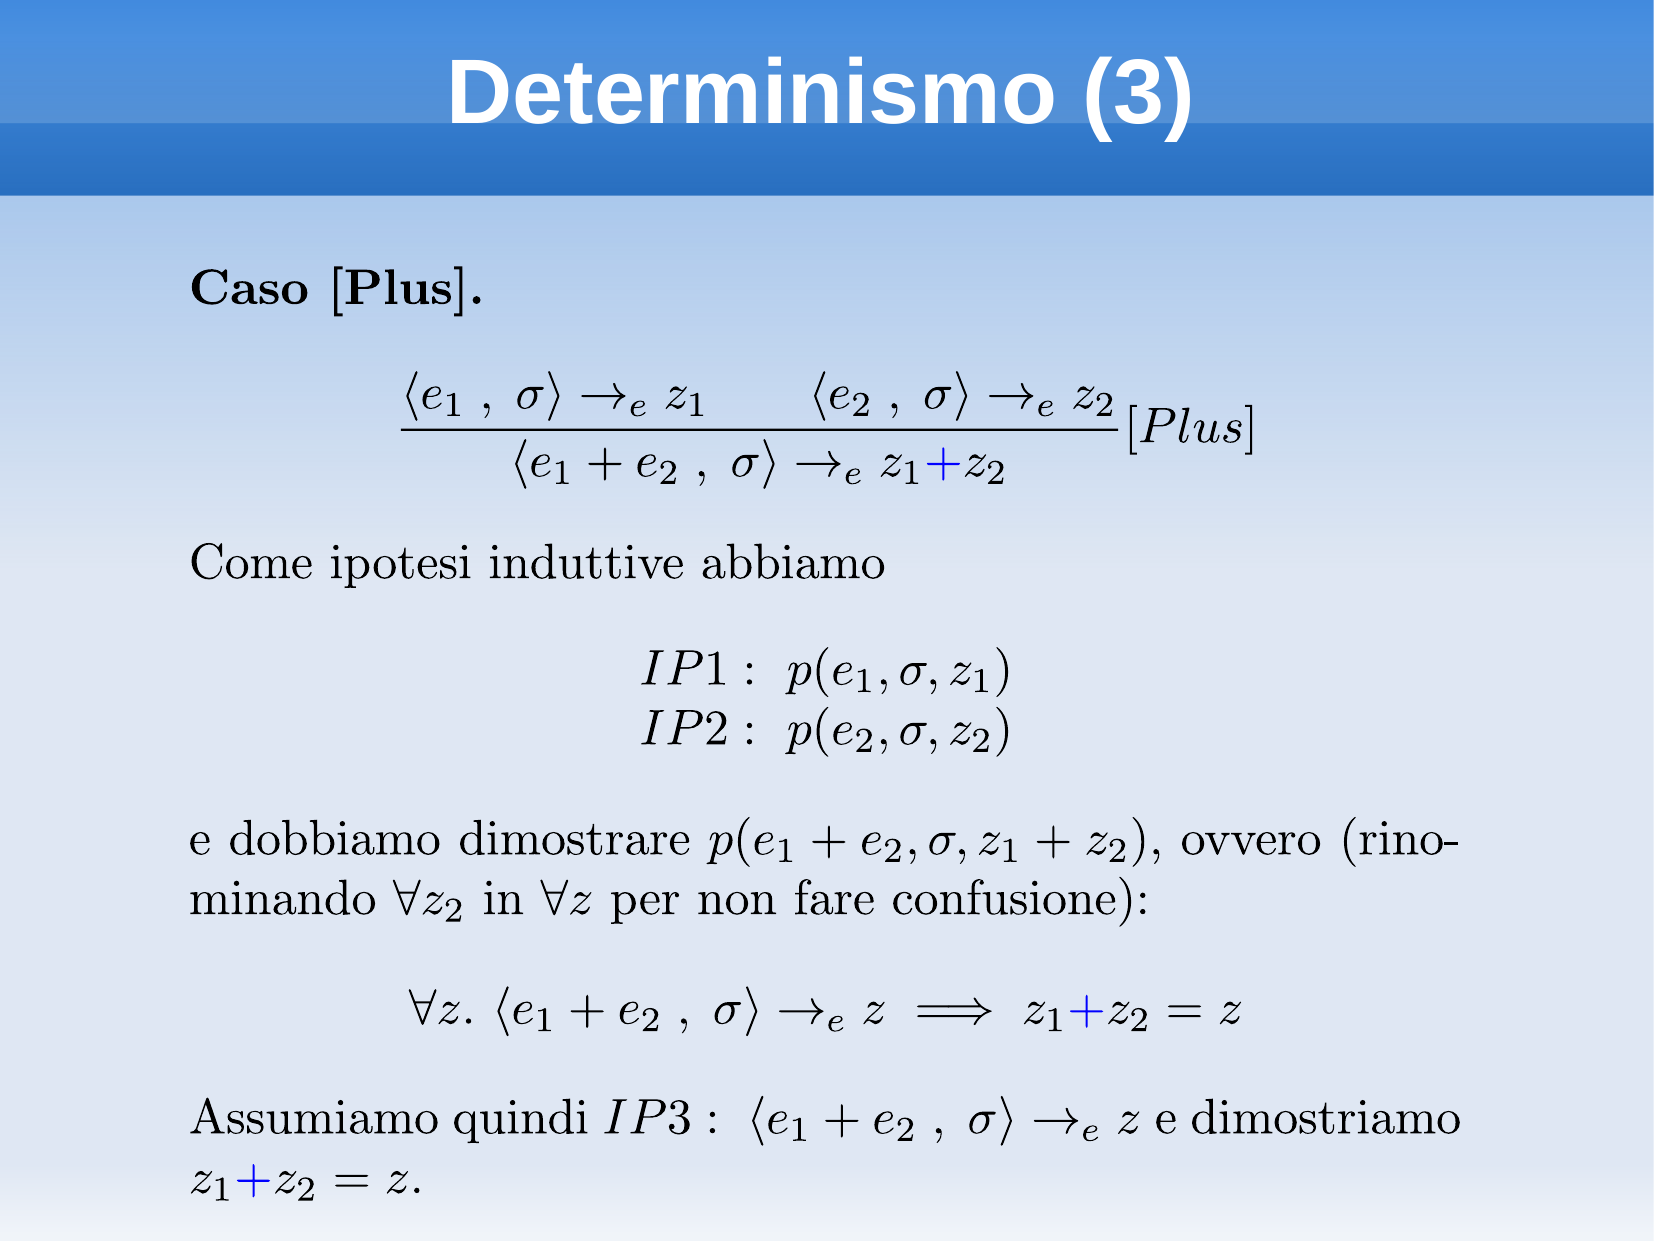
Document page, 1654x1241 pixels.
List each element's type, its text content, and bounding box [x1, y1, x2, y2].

text_box [188, 266, 1462, 1201]
picture [0, 0, 1654, 1241]
title Determinismo (3) [76, 0, 1565, 188]
